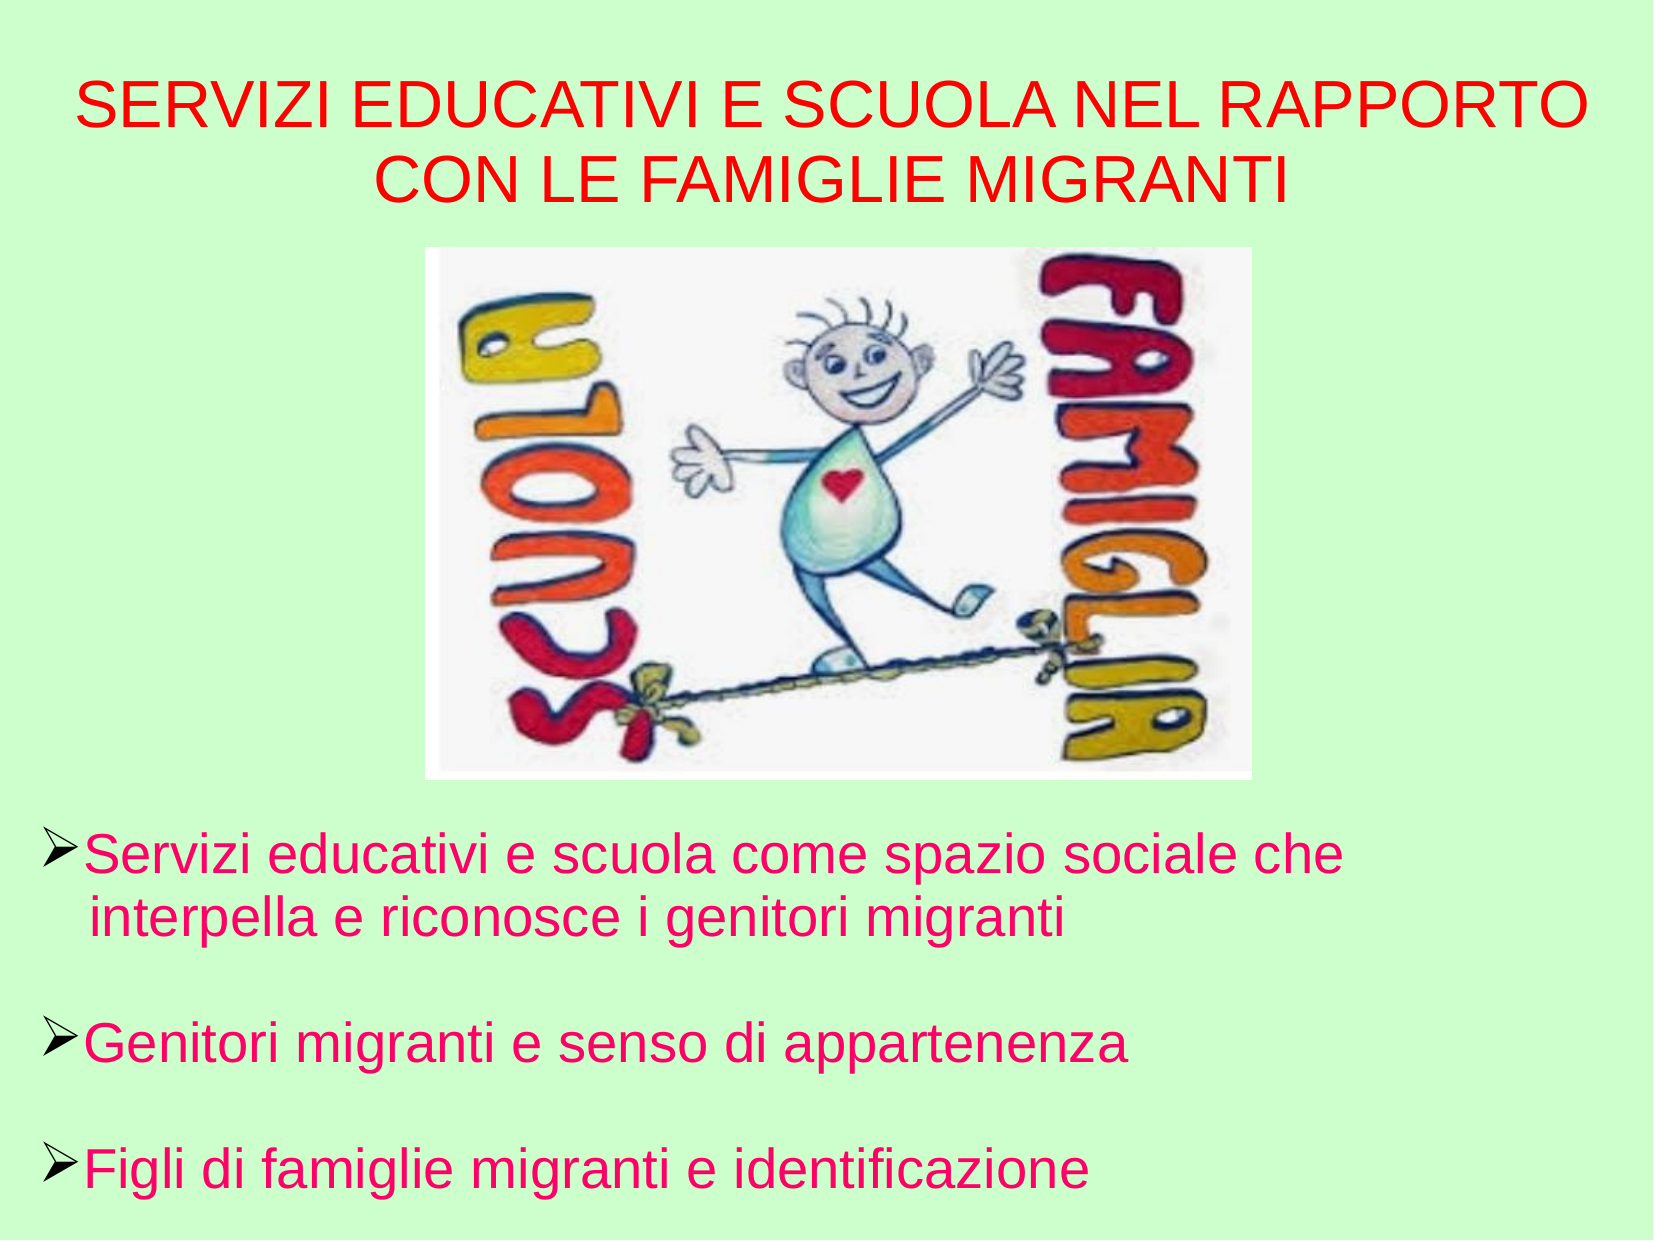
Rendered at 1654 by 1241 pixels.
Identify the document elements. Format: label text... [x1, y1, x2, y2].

picture [425, 247, 1252, 780]
text_box Servizi educativi e scuola come spazio sociale che interpella e riconosce i genitori migranti Genitori migranti e senso di appartenenza Figli di famiglie migranti e identificazione [23, 814, 1642, 1207]
text_box SERVIZI EDUCATIVI E SCUOLA NEL RAPPORTO CON LE FAMIGLIE MIGRANTI [59, 60, 1607, 225]
